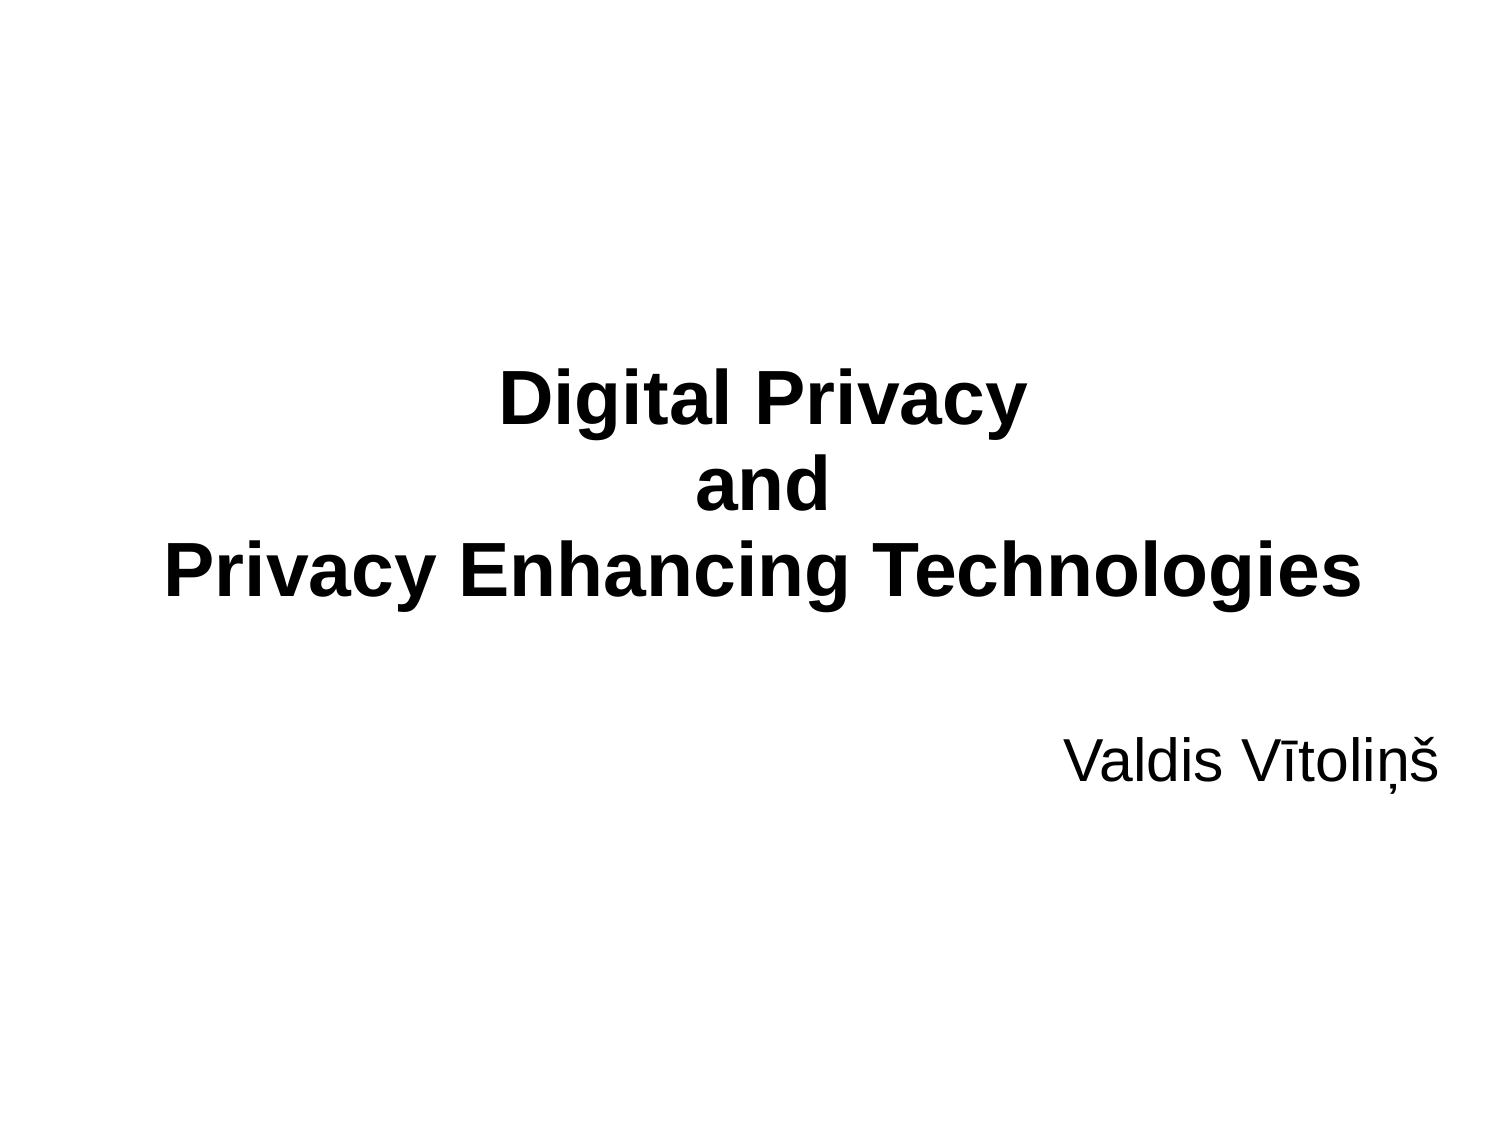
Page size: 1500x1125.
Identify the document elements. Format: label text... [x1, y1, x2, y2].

list Valdis Vītoliņš [91, 726, 1441, 981]
title Digital Privacy and Privacy Enhancing Technologies [70, 354, 1421, 614]
